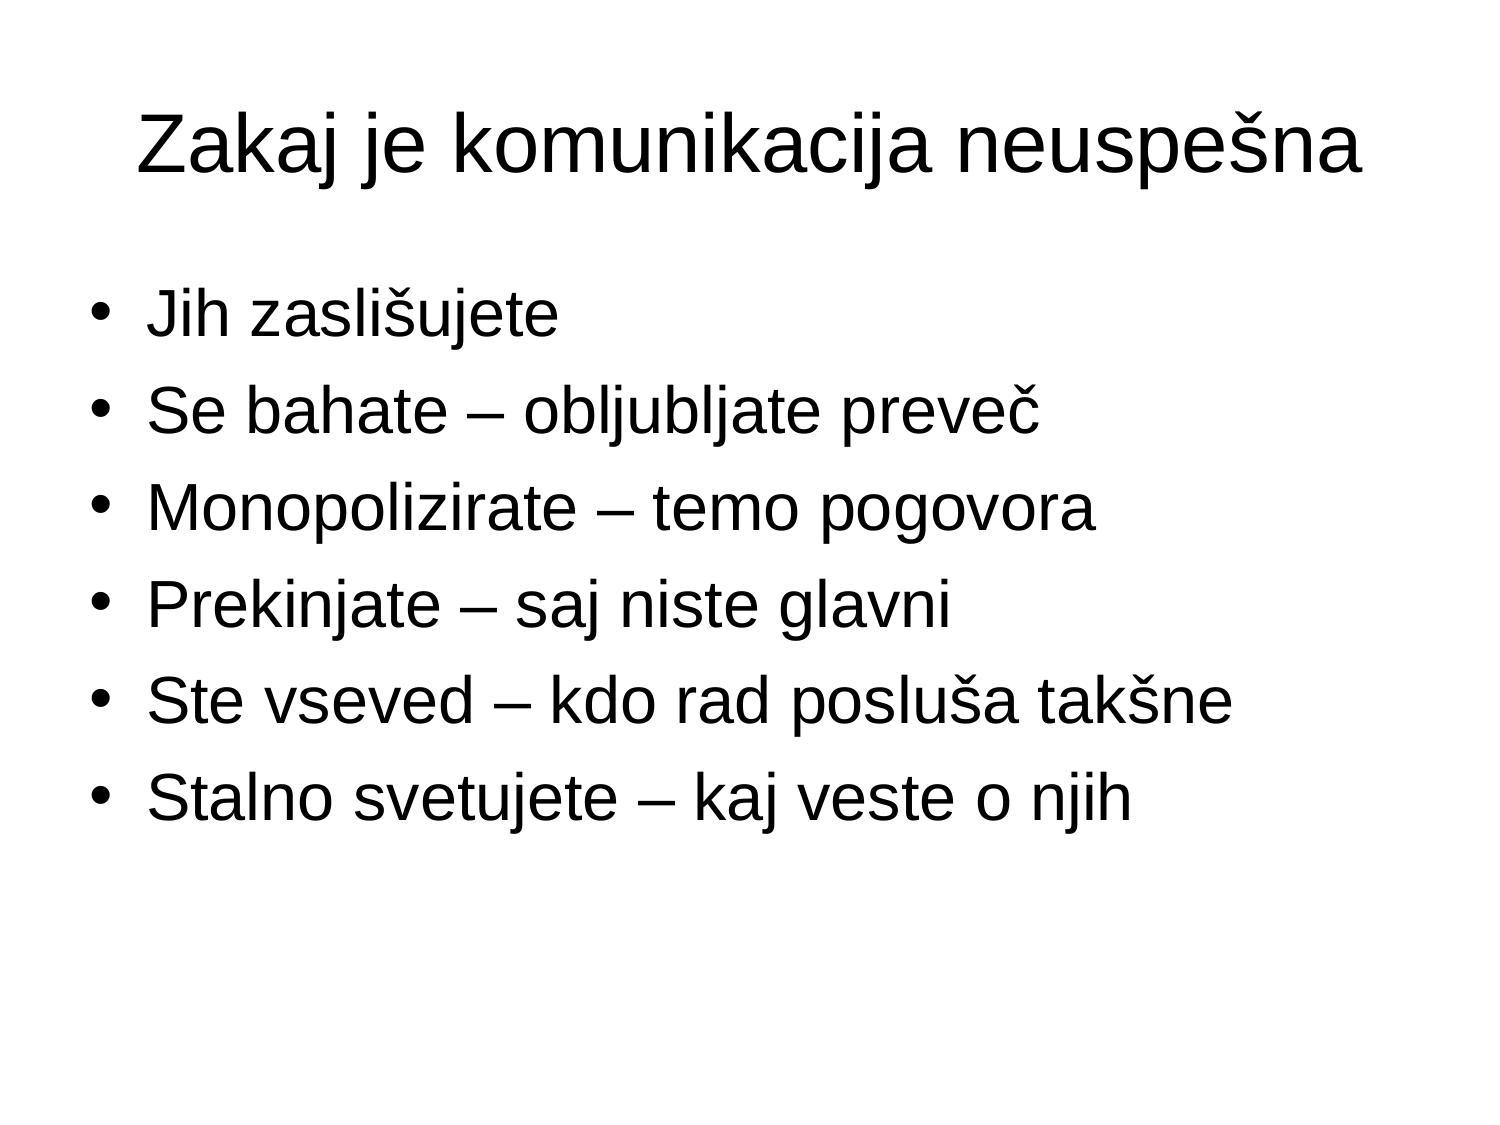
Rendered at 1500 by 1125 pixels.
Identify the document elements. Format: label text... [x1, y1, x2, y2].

list Jih zaslišujete Se bahate – obljubljate preveč Monopolizirate – temo pogovora Prekinjate – saj niste glavni Ste vseved – kdo rad posluša takšne Stalno svetujete – kaj veste o njih [75, 262, 1426, 1006]
title Zakaj je komunikacija neuspešna [75, 45, 1426, 233]
